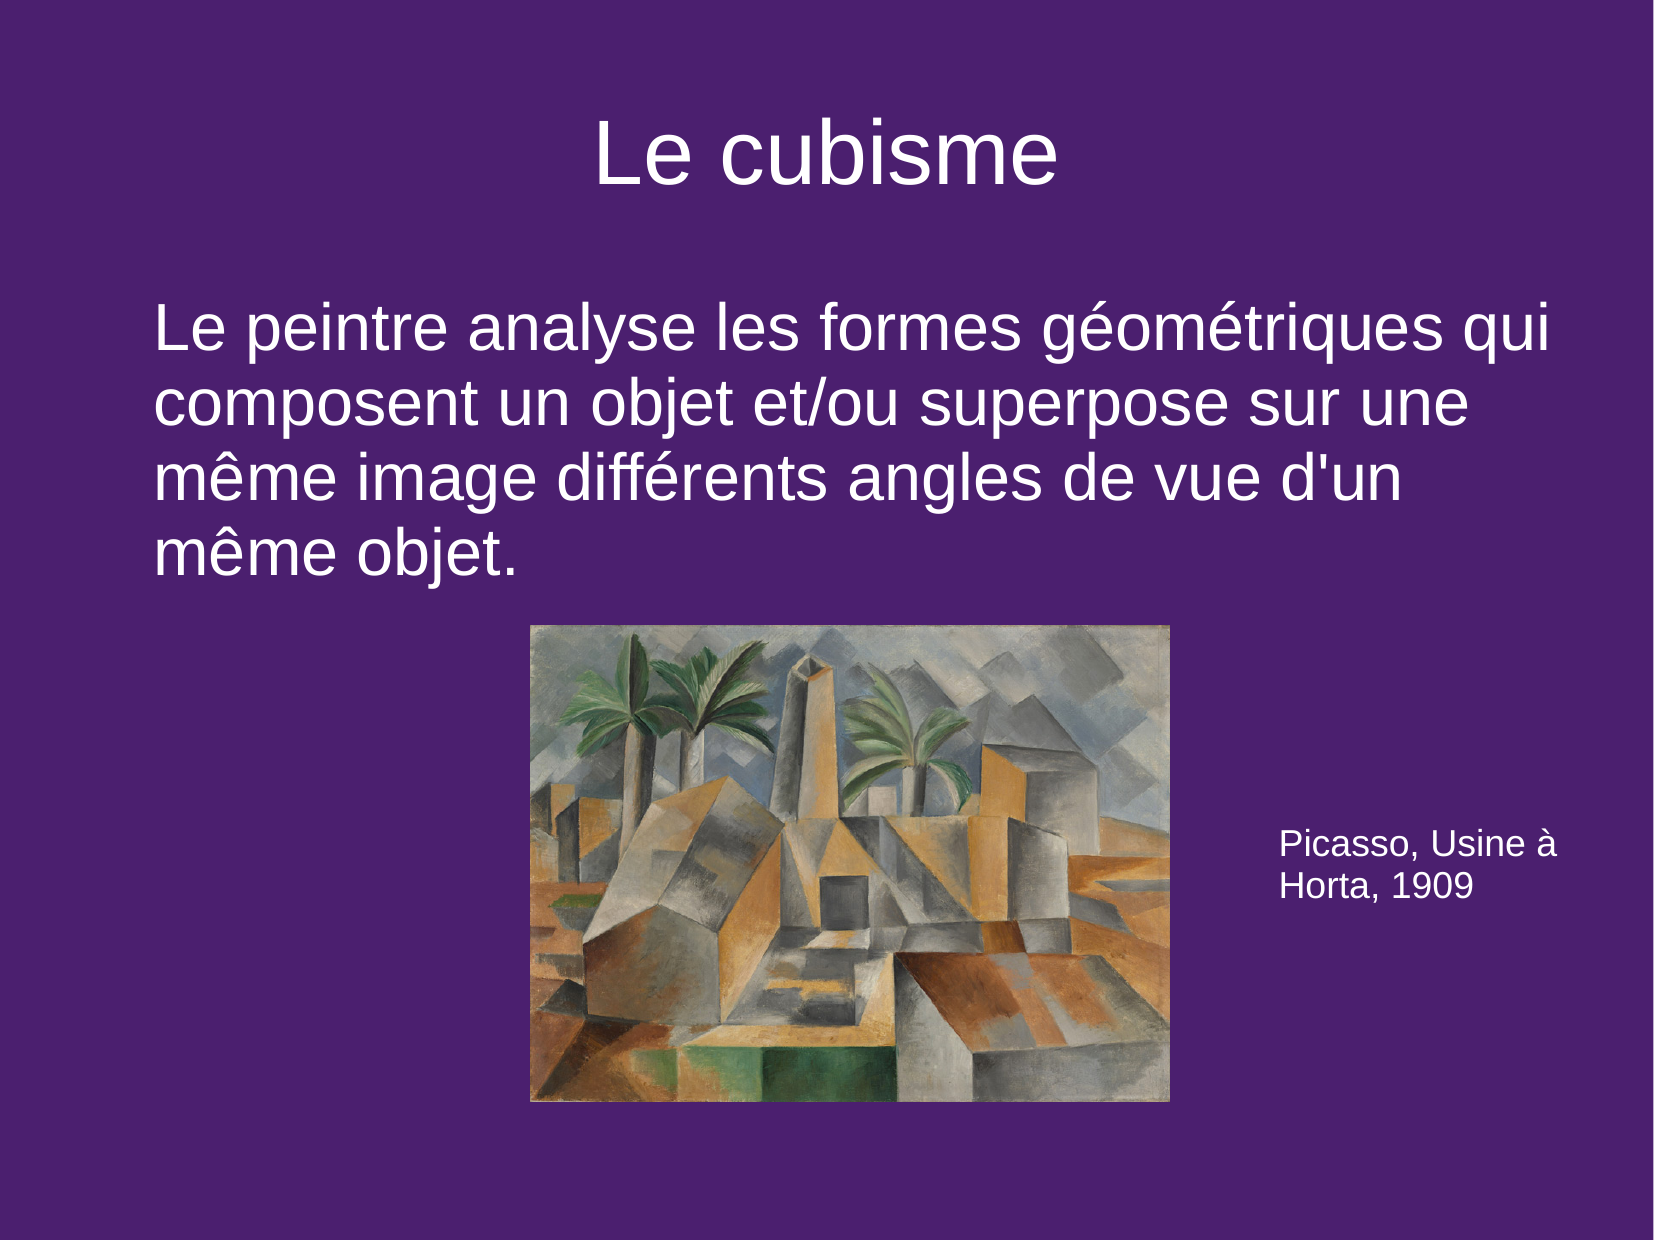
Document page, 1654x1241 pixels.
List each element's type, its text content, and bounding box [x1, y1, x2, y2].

title Le cubisme [82, 49, 1571, 257]
list Le peintre analyse les formes géométriques qui composent un objet et/ou superpose sur une même image différents angles de vue d'un même objet. [82, 290, 1571, 1010]
picture [530, 625, 1170, 1102]
text_box Picasso, Usine à Horta, 1909 [1263, 814, 1583, 956]
